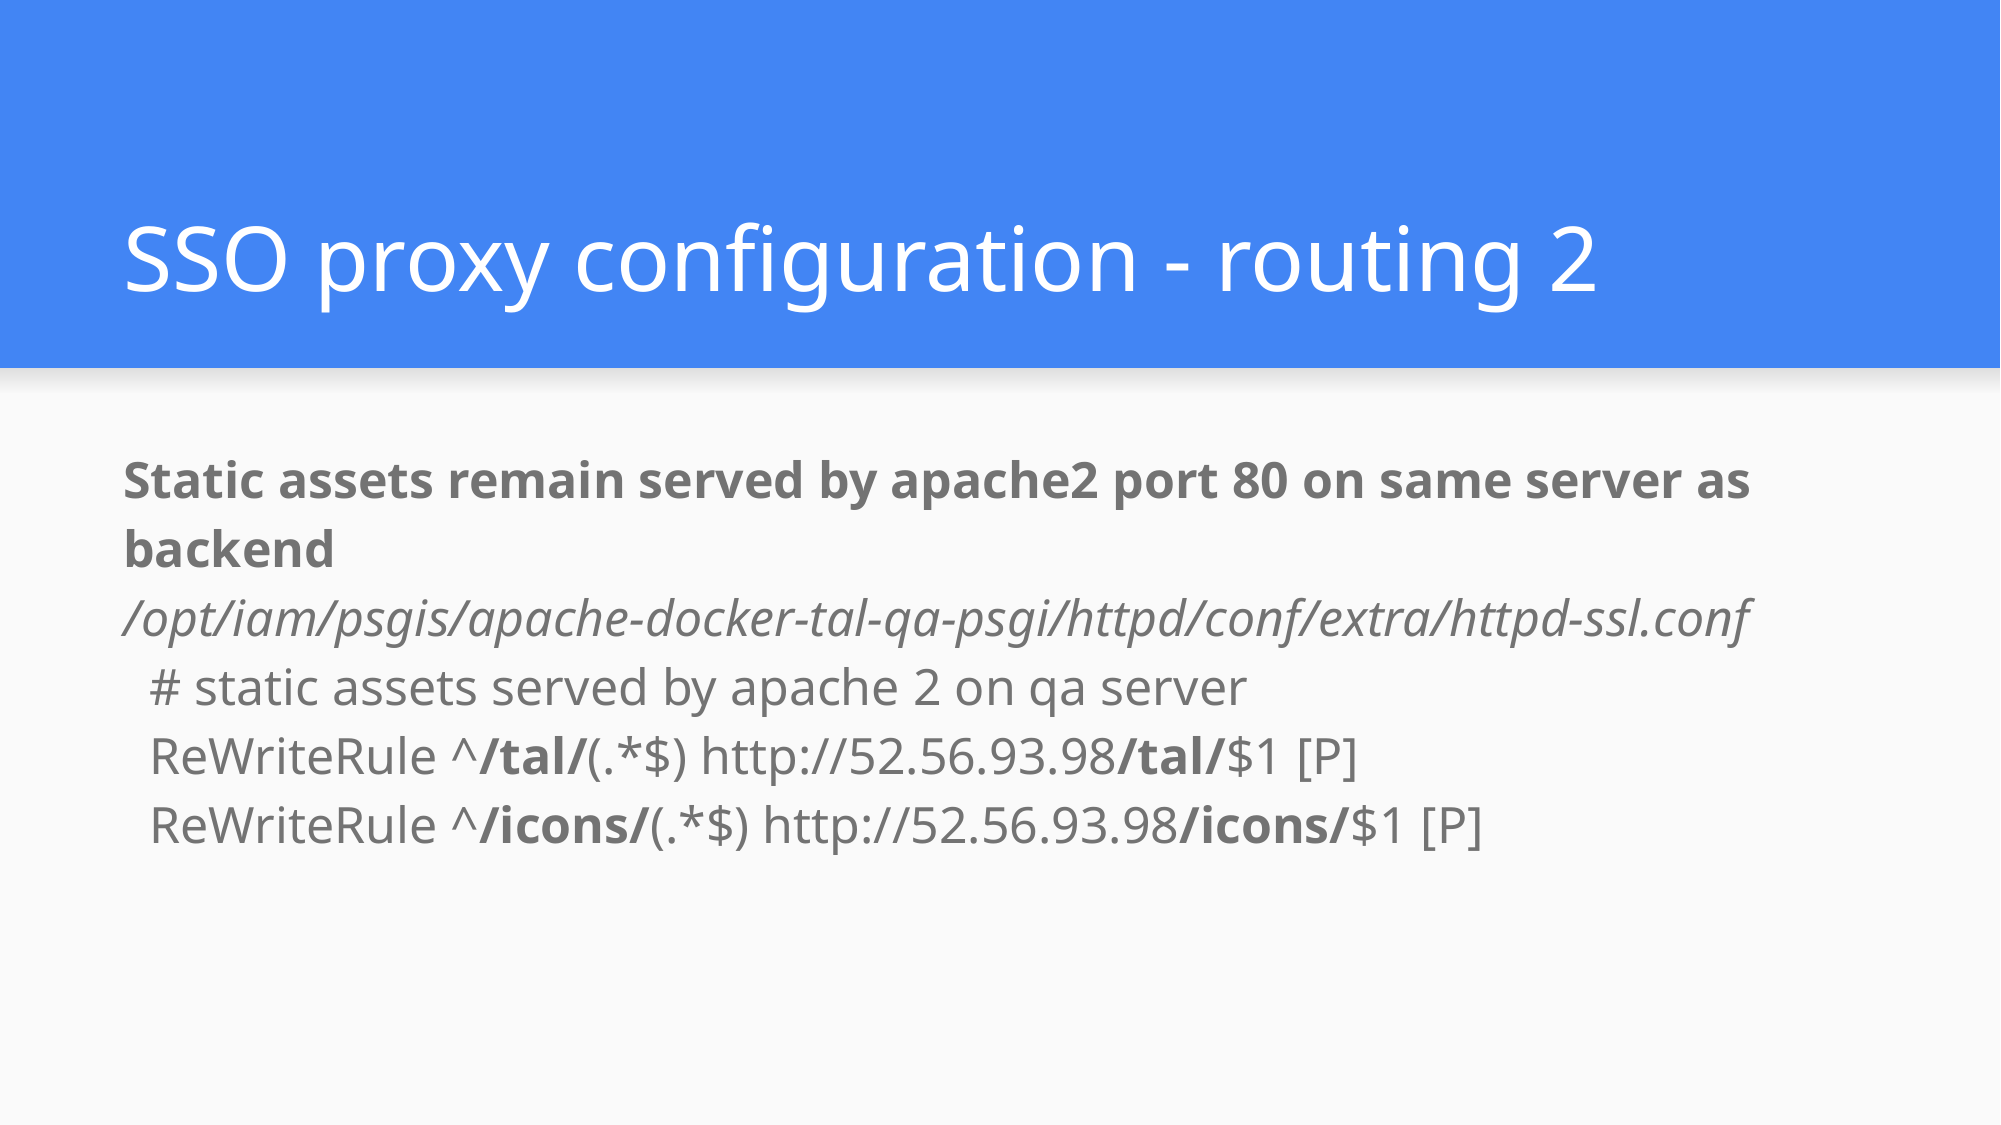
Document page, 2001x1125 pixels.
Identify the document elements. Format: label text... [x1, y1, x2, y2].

title SSO proxy configuration - routing 2 [103, 161, 1902, 330]
list Static assets remain served by apache2 port 80 on same server as backend /opt/iam/psgis/apache-docker-tal-qa-psgi/httpd/conf/extra/httpd-ssl.conf # static assets served by apache 2 on qa server ReWriteRule ^/tal/(.*$) http://52.56.93.98/tal/$1 [P] ReWriteRule ^/icons/(.*$) http://52.56.93.98/icons/$1 [P] [103, 419, 1902, 1013]
